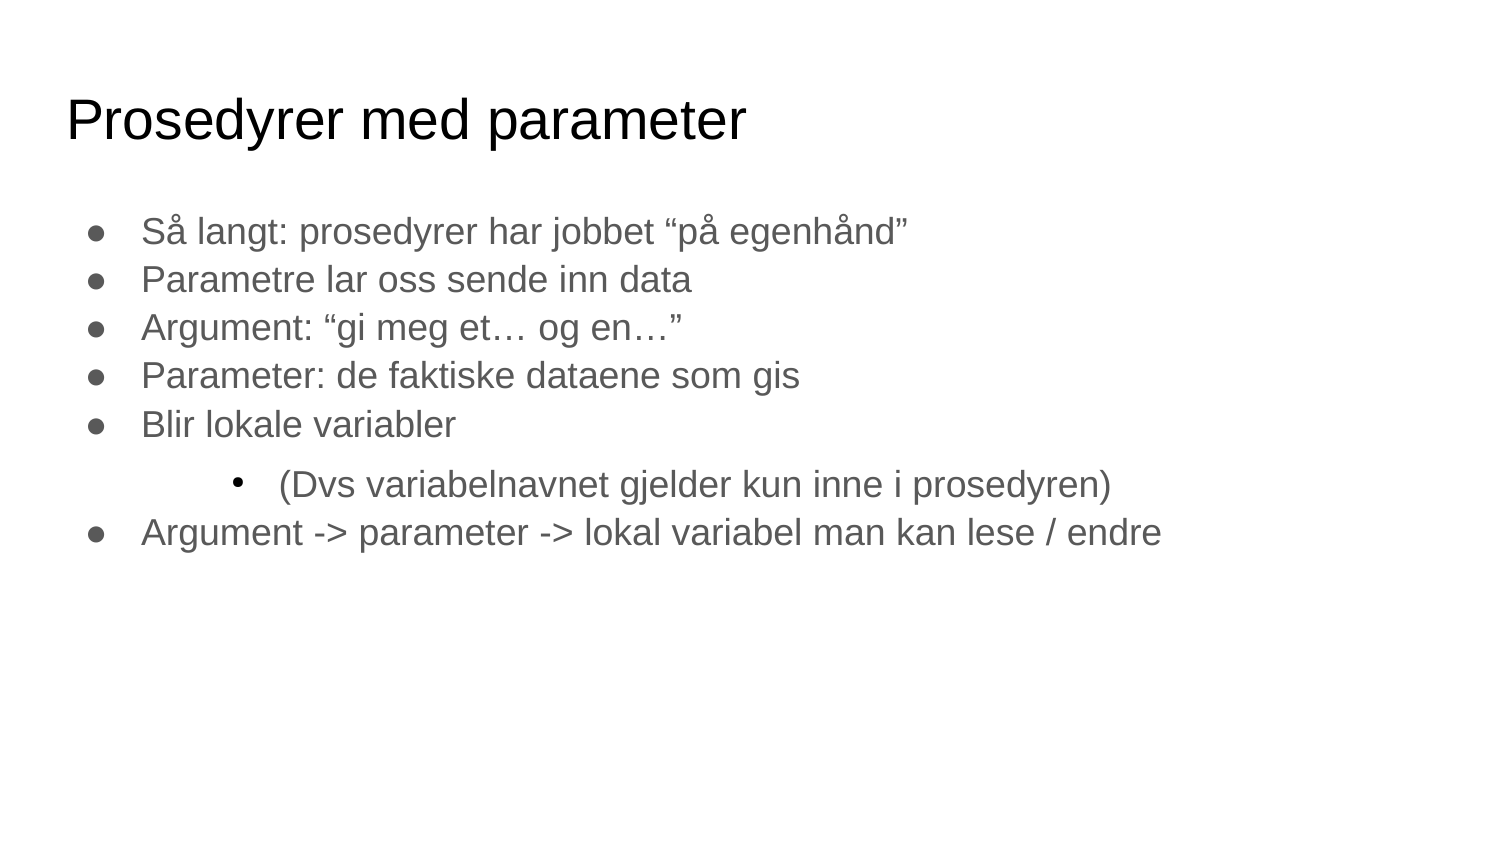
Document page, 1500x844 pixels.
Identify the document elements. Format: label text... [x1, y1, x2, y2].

list Så langt: prosedyrer har jobbet “på egenhånd” Parametre lar oss sende inn data Argument: “gi meg et… og en…” Parameter: de faktiske dataene som gis Blir lokale variabler (Dvs variabelnavnet gjelder kun inne i prosedyren) Argument -> parameter -> lokal variabel man kan lese / endre [51, 189, 1449, 750]
title Prosedyrer med parameter [51, 72, 1449, 167]
